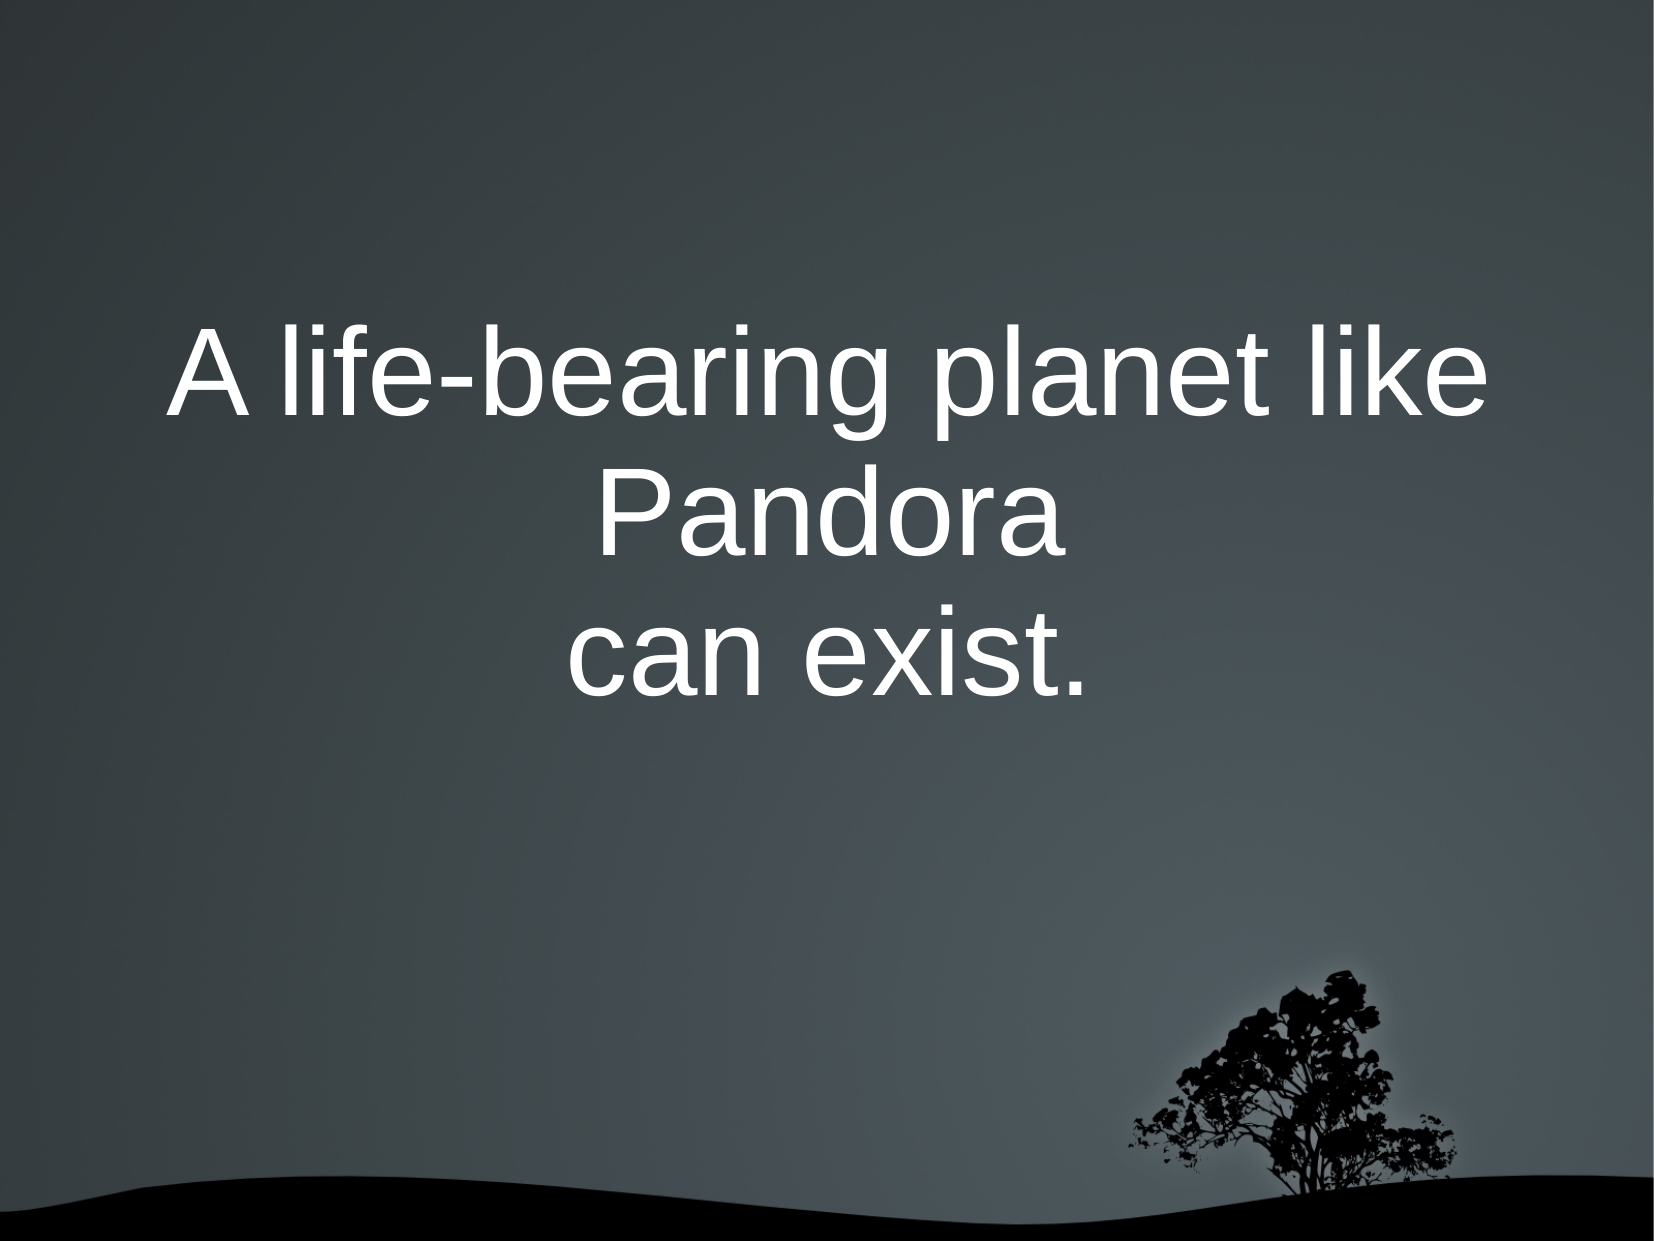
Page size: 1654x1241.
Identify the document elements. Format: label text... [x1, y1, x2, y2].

text_box A life-bearing planet like Pandora can exist. [47, 295, 1613, 730]
picture [0, 0, 1654, 1241]
